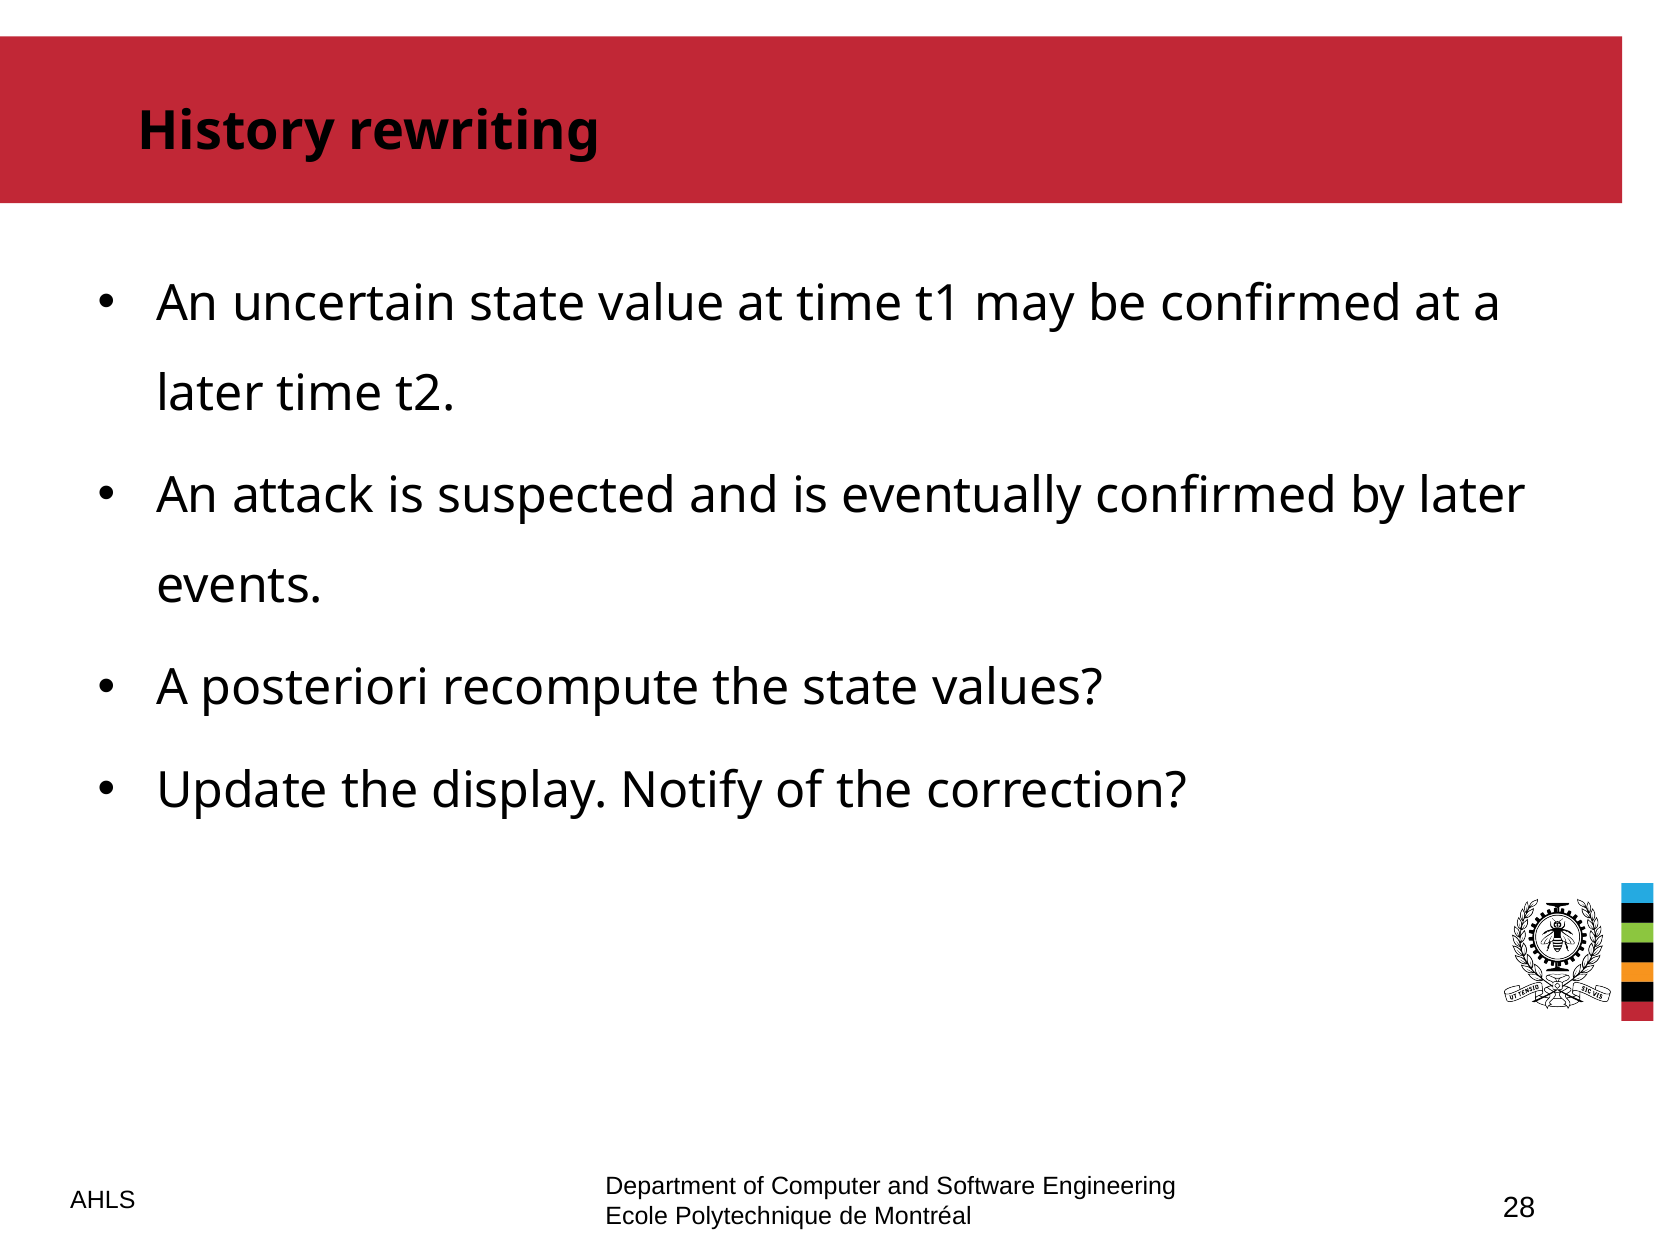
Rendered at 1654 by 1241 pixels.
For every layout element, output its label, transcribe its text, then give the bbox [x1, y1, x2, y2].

title History rewriting [103, 62, 1421, 168]
picture [1615, 883, 1654, 1021]
list An uncertain state value at time t1 may be confirmed at a later time t2. An attack is suspected and is eventually confirmed by later events. A posteriori recompute the state values? Update the display. Notify of the correction? [82, 232, 1615, 1163]
